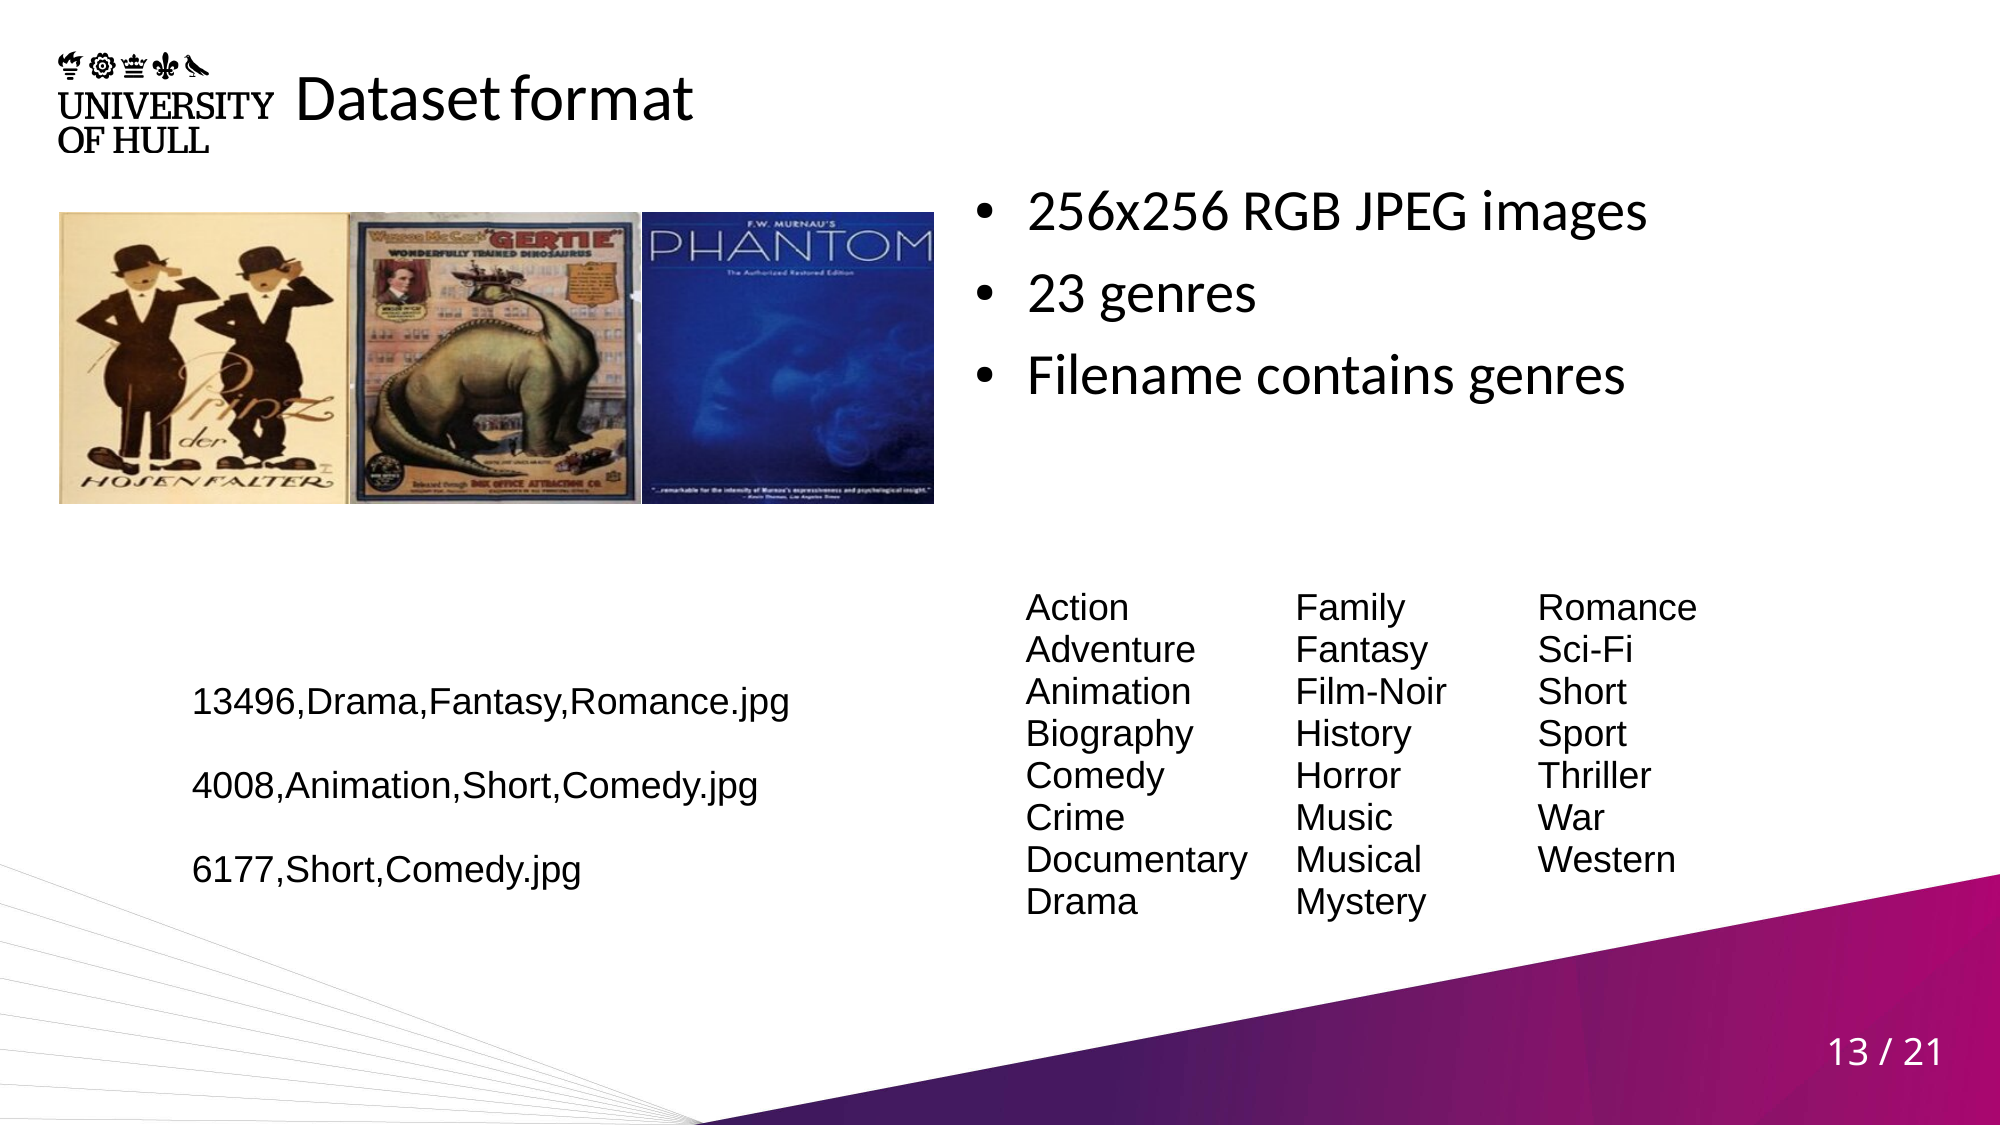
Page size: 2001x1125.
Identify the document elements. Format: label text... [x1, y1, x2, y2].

text_box 13496,Drama,Fantasy,Romance.jpg 4008,Animation,Short,Comedy.jpg 6177,Short,Comedy.jpg [177, 630, 815, 898]
text_box Romance Sci-Fi Short Sport Thriller War Western [1522, 578, 1713, 888]
picture [0, 0, 2000, 1125]
title Dataset format [295, 42, 1932, 166]
text_box Action Adventure Animation Biography Comedy Crime Documentary Drama [1010, 578, 1280, 930]
list 256x256 RGB JPEG images 23 genres Filename contains genres [956, 188, 1931, 461]
text_box Family Fantasy Film-Noir History Horror Music Musical Mystery [1280, 578, 1471, 930]
text_box <number> / 21 [1570, 1015, 1961, 1087]
